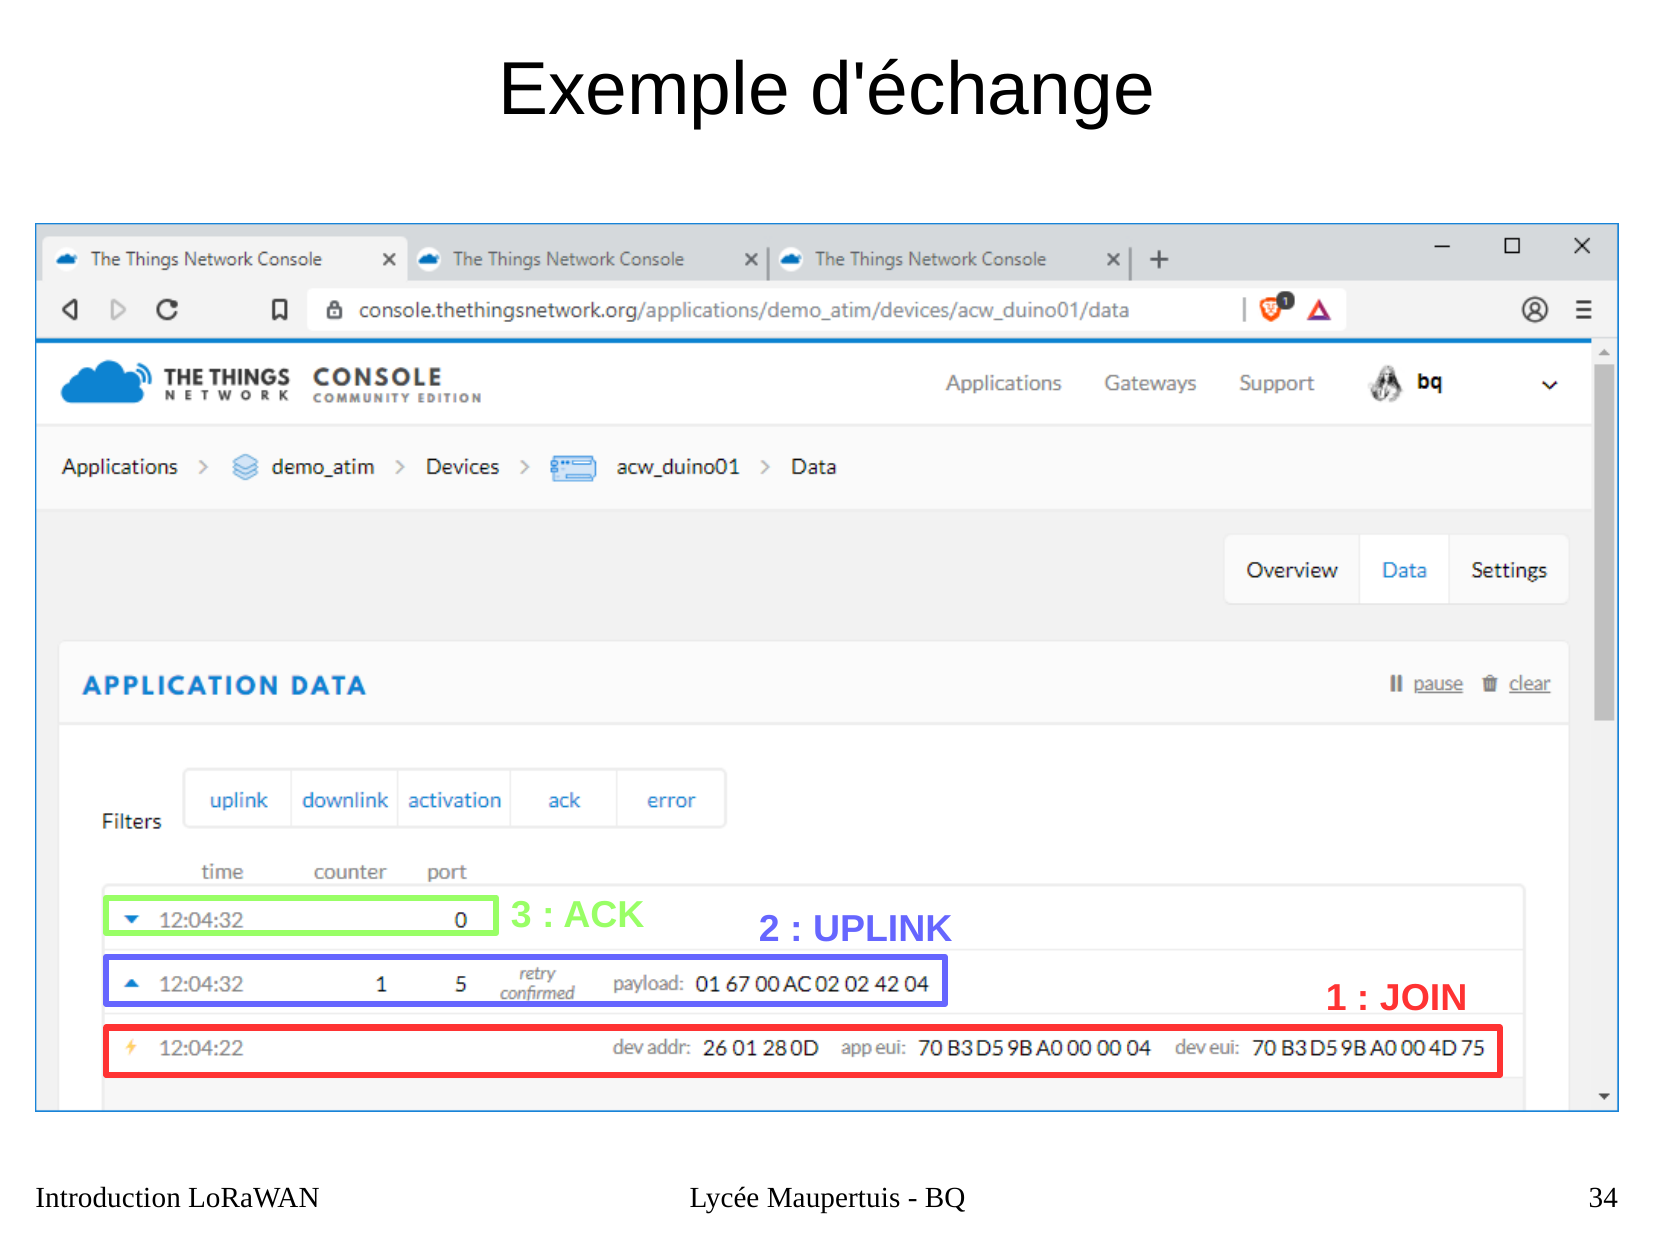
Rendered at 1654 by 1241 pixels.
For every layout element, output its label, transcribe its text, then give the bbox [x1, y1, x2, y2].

text_box 2 : UPLINK [744, 899, 969, 957]
picture [35, 223, 1619, 1112]
title Exemple d'échange [35, 35, 1619, 142]
text_box 1 : JOIN [1311, 968, 1501, 1026]
text_box 3 : ACK [496, 885, 661, 943]
